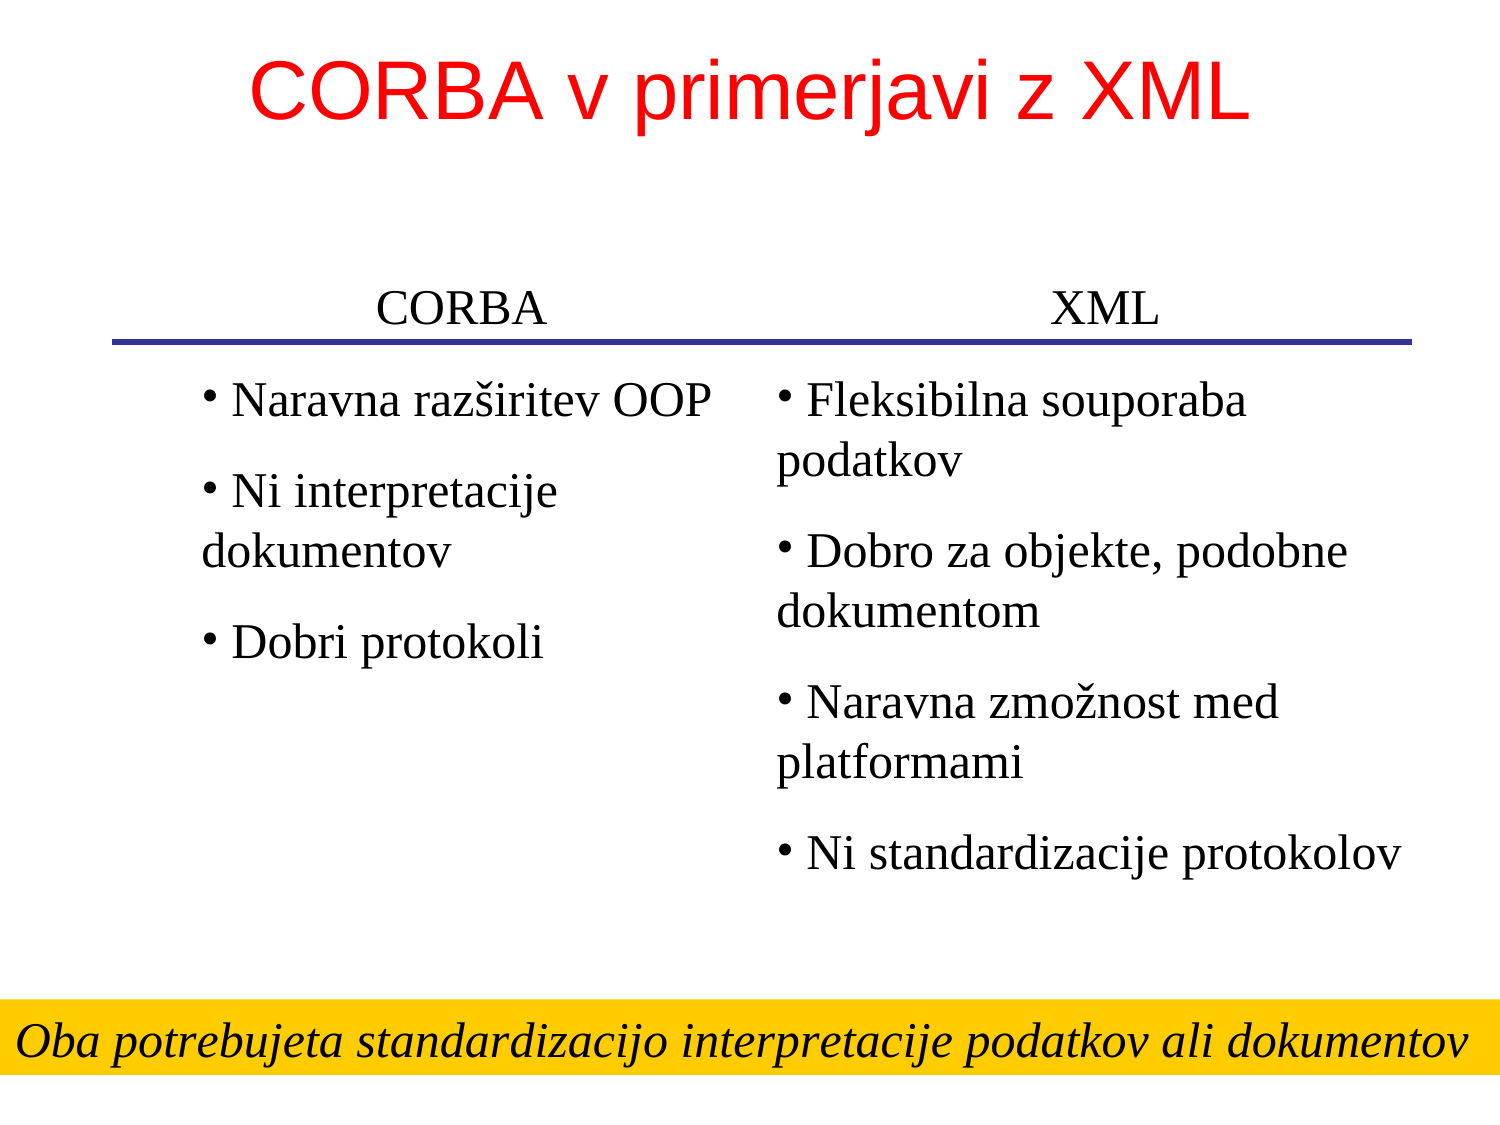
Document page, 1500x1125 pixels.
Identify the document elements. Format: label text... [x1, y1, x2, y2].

text_box Oba potrebujeta standardizacijo interpretacije podatkov ali dokumentov [0, 999, 1500, 1075]
title CORBA v primerjavi z XML [75, 23, 1426, 149]
text_box XML Fleksibilna souporaba podatkov Dobro za objekte, podobne dokumentom Naravna zmožnost med platformami Ni standardizacije protokolov [761, 267, 1450, 888]
text_box CORBA Naravna razširitev OOP Ni interpretacije dokumentov Dobri protokoli [186, 267, 737, 339]
text_box CORBA Naravna razširitev OOP Ni interpretacije dokumentov Dobri protokoli [186, 345, 737, 677]
